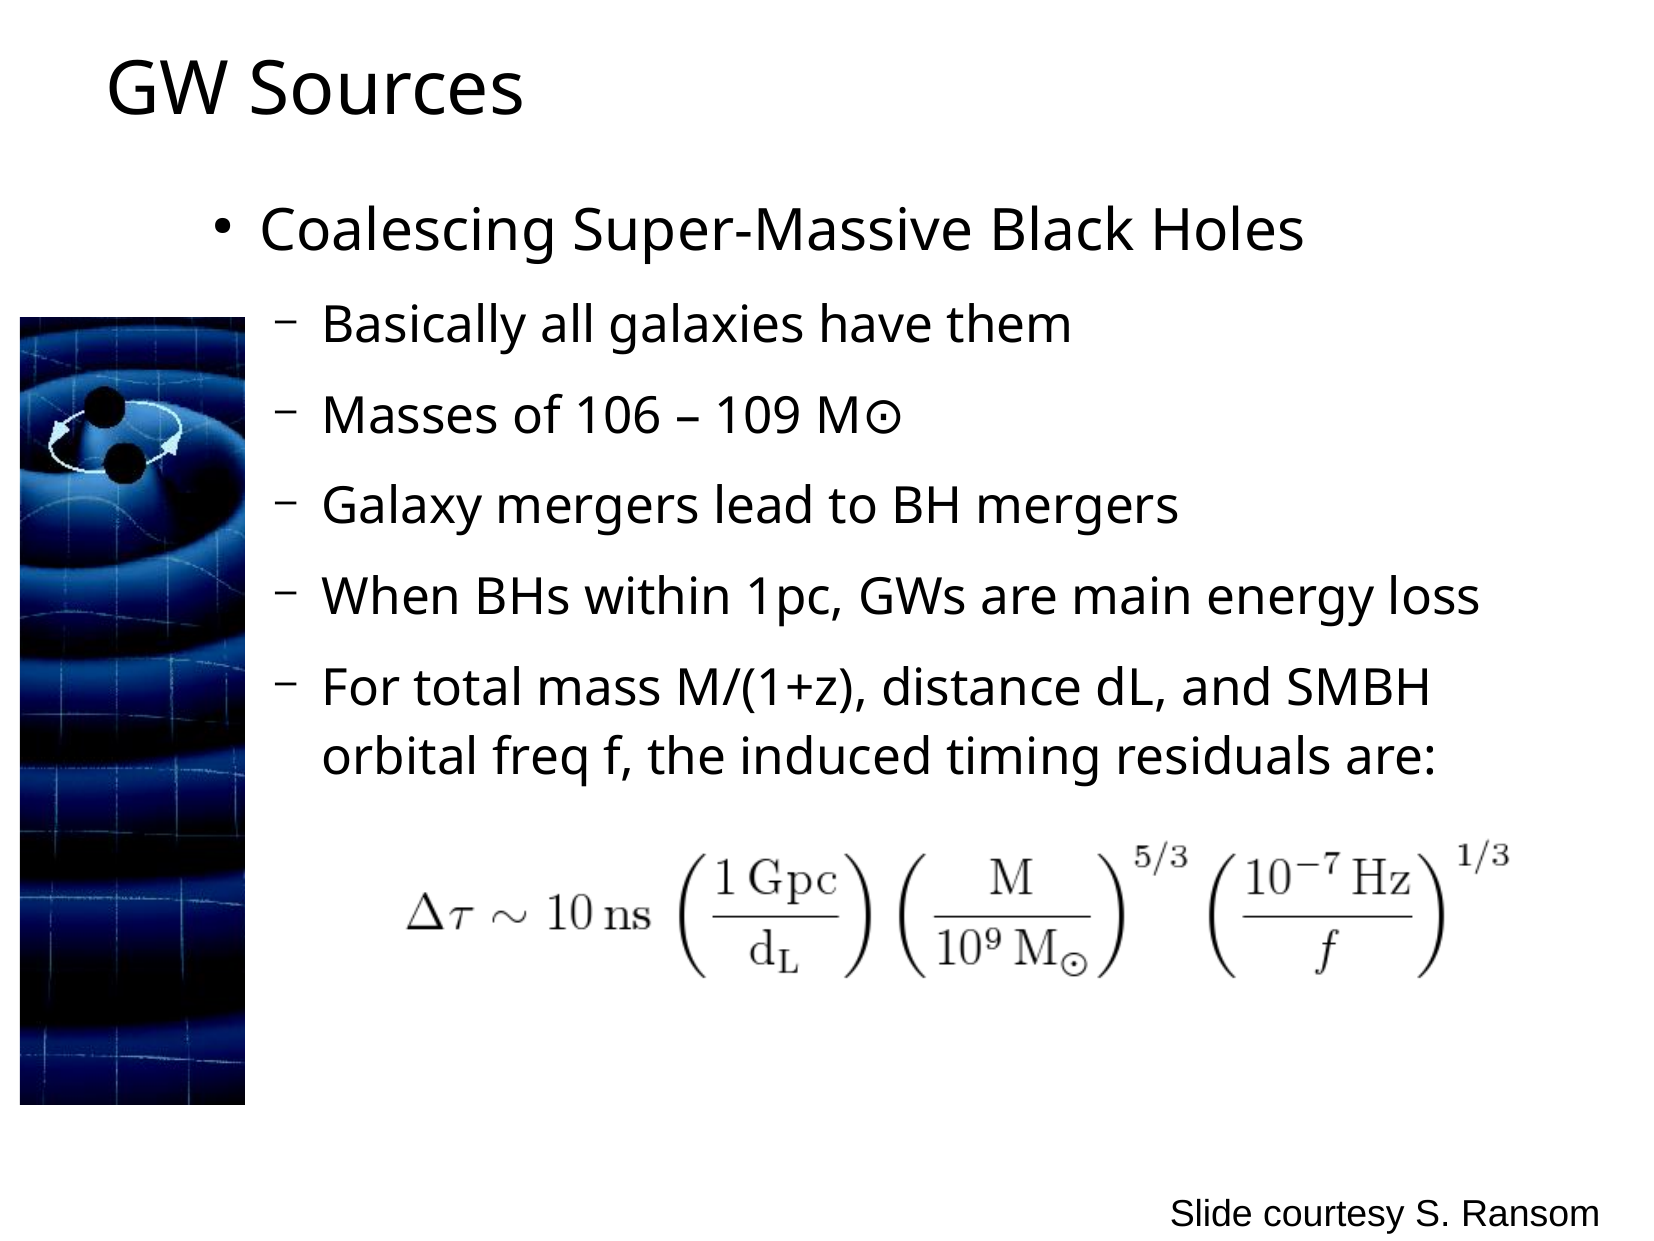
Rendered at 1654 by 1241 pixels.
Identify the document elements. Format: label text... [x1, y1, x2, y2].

list Coalescing Super-Massive Black Holes Basically all galaxies have them Masses of 106 – 109 M⊙ Galaxy mergers lead to BH mergers When BHs within 1pc, GWs are main energy loss For total mass M/(1+z), distance dL, and SMBH orbital freq f, the induced timing residuals are: Cosmic strings (if they exist) also in this GW frequency range [197, 187, 1576, 1186]
picture [19, 317, 245, 1105]
title GW Sources [105, 31, 1654, 141]
text_box Slide courtesy S. Ransom [1155, 1185, 1616, 1241]
picture [378, 824, 1541, 1005]
